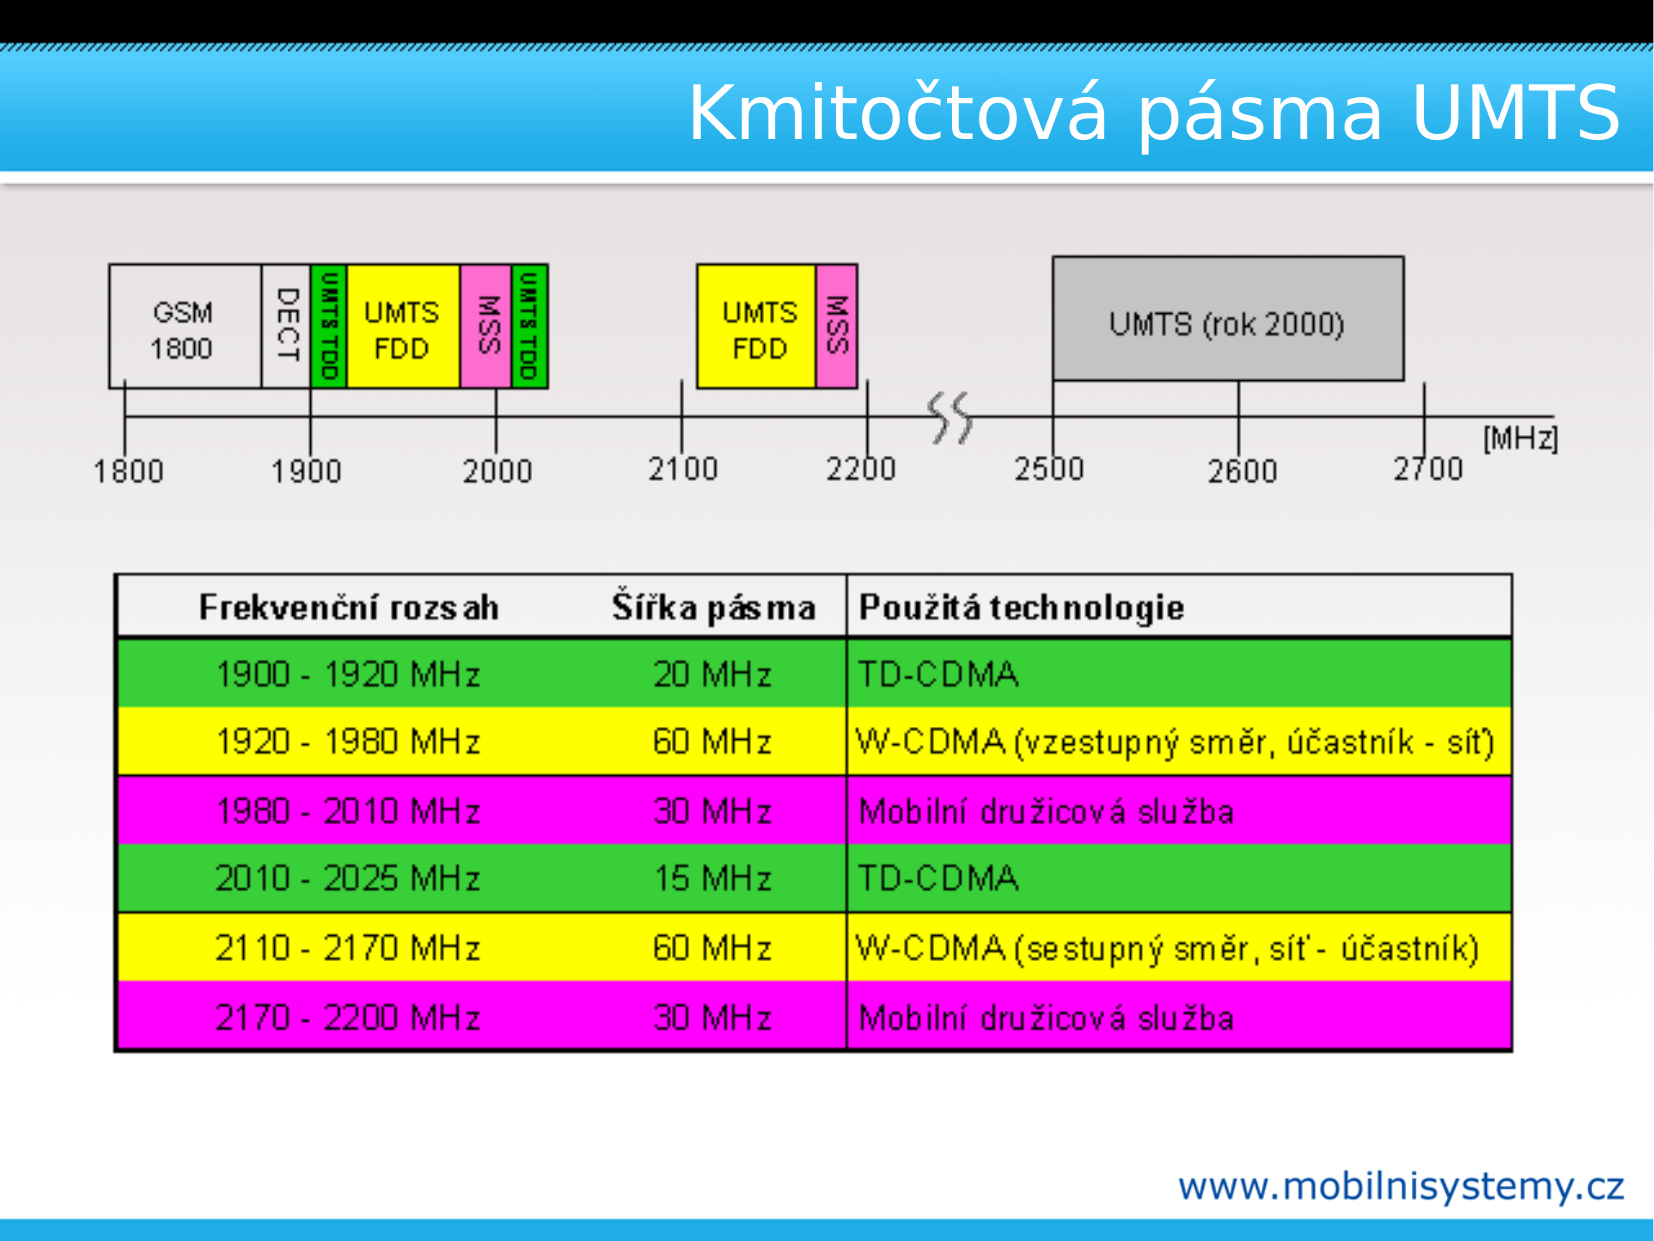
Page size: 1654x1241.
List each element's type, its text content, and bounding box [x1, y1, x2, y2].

title Kmitočtová pásma UMTS [29, 56, 1625, 170]
picture [0, 0, 1654, 1241]
